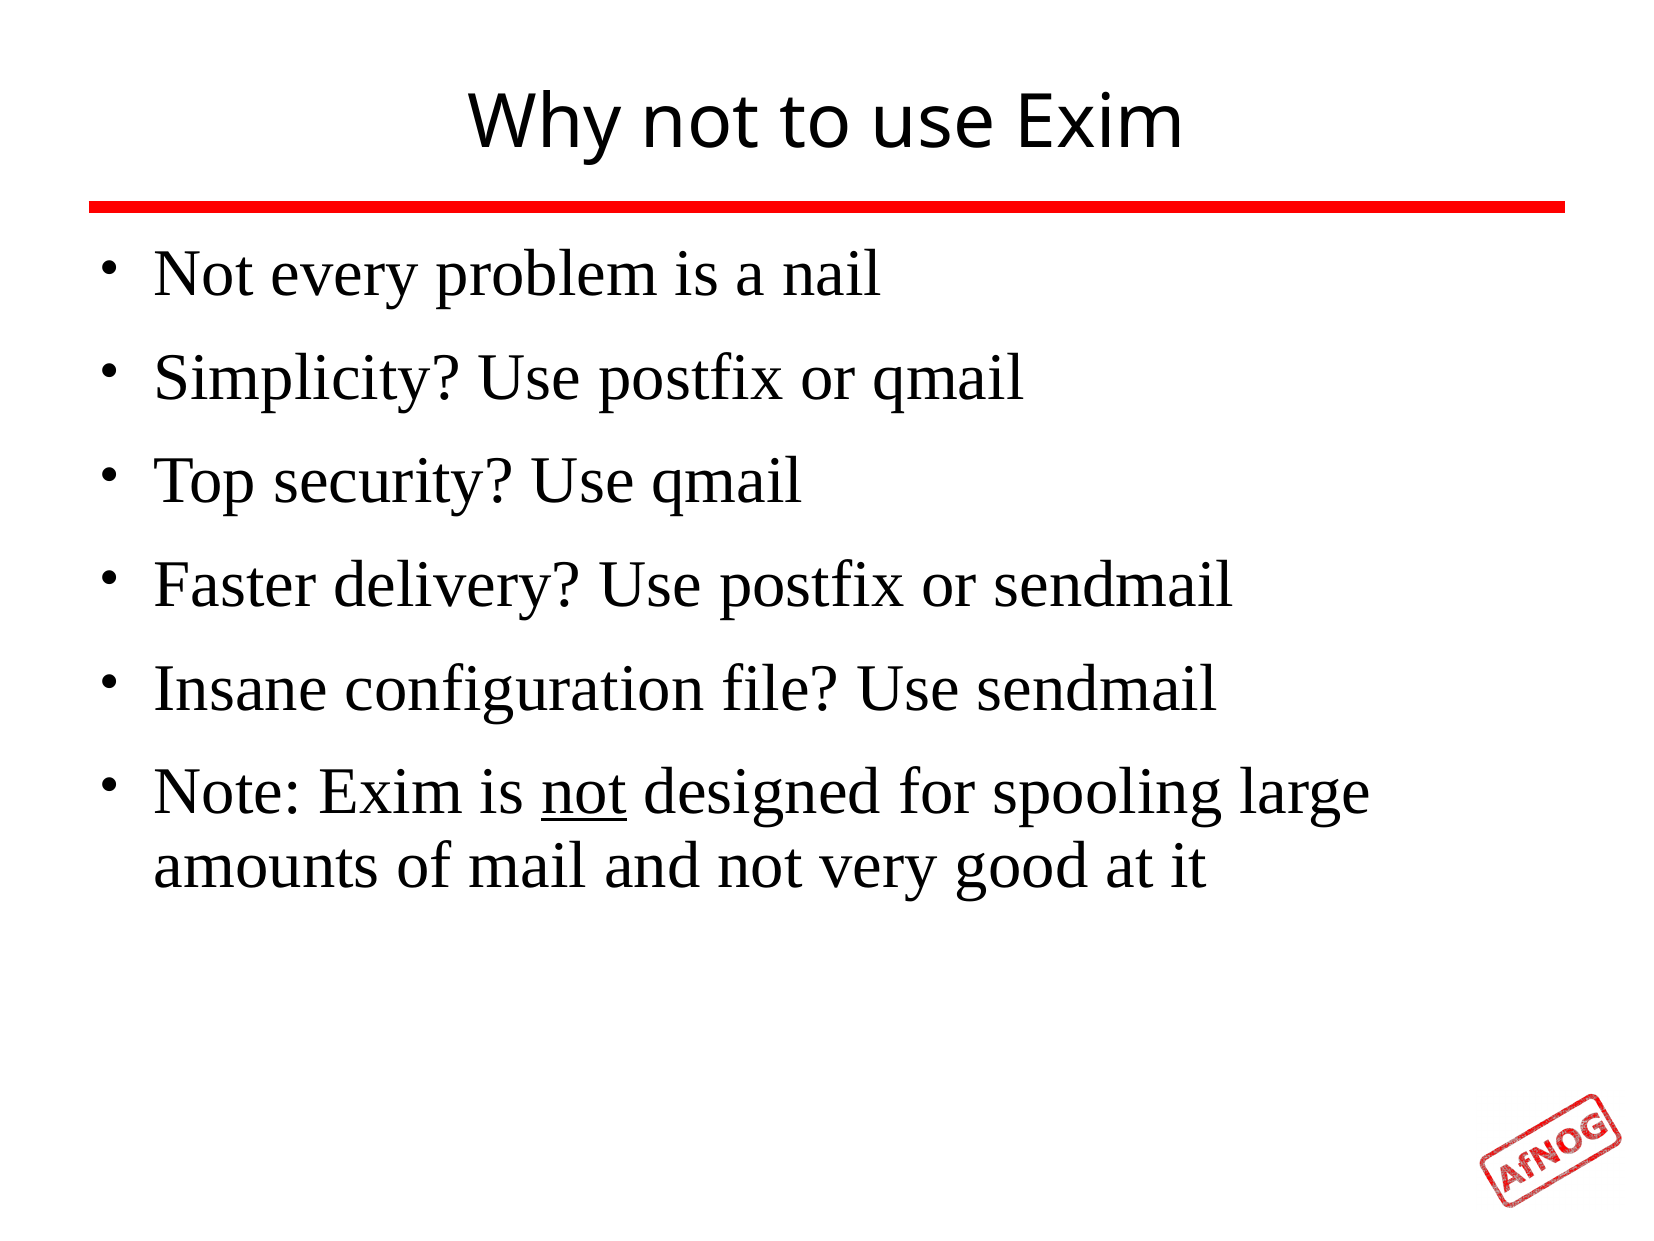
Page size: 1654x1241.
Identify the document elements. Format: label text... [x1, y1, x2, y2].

picture [1476, 1090, 1625, 1211]
title Why not to use Exim [88, 29, 1565, 207]
list Not every problem is a nail Simplicity? Use postfix or qmail Top security? Use qmail Faster delivery? Use postfix or sendmail Insane configuration file? Use sendmail Note: Exim is not designed for spooling large amounts of mail and not very good at it [82, 236, 1571, 1123]
